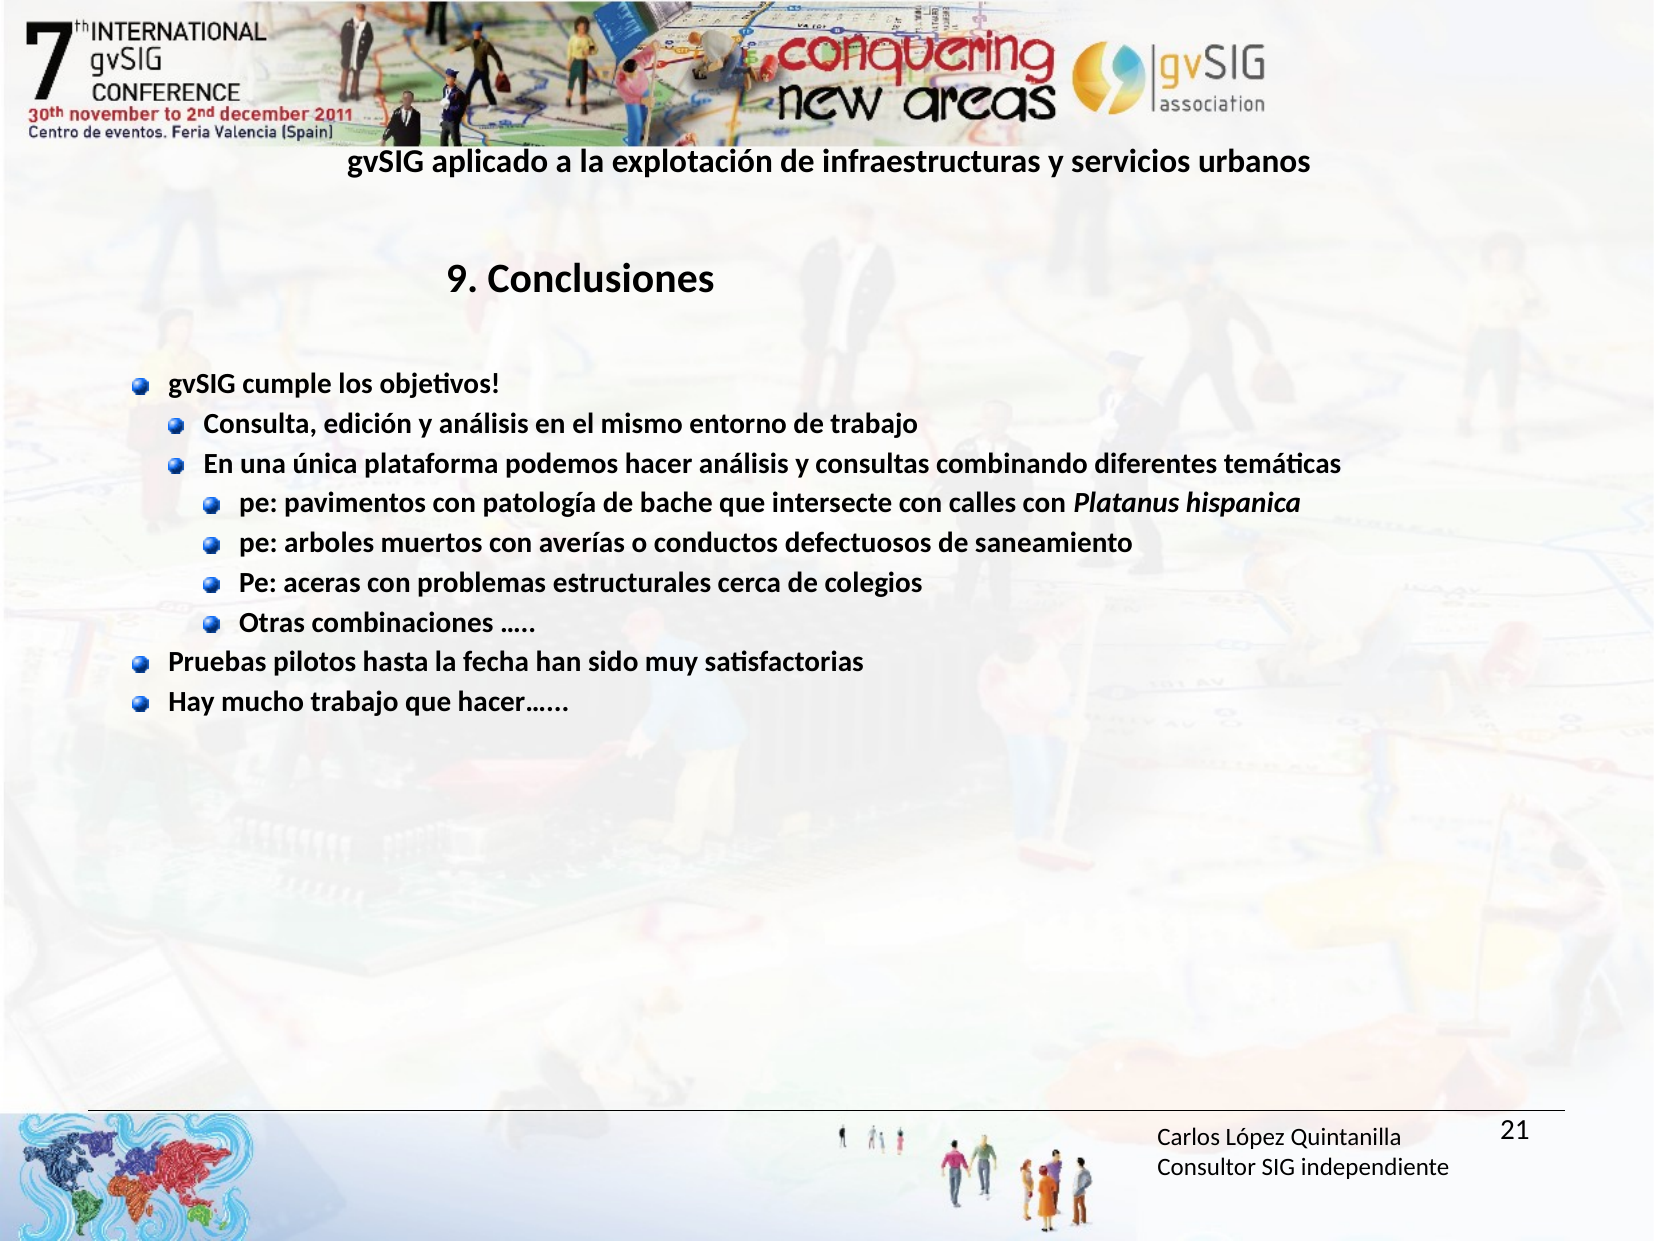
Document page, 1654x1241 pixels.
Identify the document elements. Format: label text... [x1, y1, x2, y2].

text_box <number> [1485, 1110, 1638, 1161]
text_box 9. Conclusiones [431, 253, 1111, 320]
text_box gvSIG cumple los objetivos! Consulta, edición y análisis en el mismo entorno de trabajo En una única plataforma podemos hacer análisis y consultas combinando diferentes temáticas pe: pavimentos con patología de bache que intersecte con calles con Platanus hispanica pe: arboles muertos con averías o conductos defectuosos de saneamiento Pe: aceras con problemas estructurales cerca de colegios Otras combinaciones ….. Pruebas pilotos hasta la fecha han sido muy satisfactorias Hay mucho trabajo que hacer…... [118, 324, 1536, 937]
title gvSIG aplicado a la explotación de infraestructuras y servicios urbanos [76, 131, 1583, 187]
title Carlos López Quintanilla Consultor SIG independiente [1142, 1112, 1527, 1203]
picture [0, 0, 1654, 1241]
